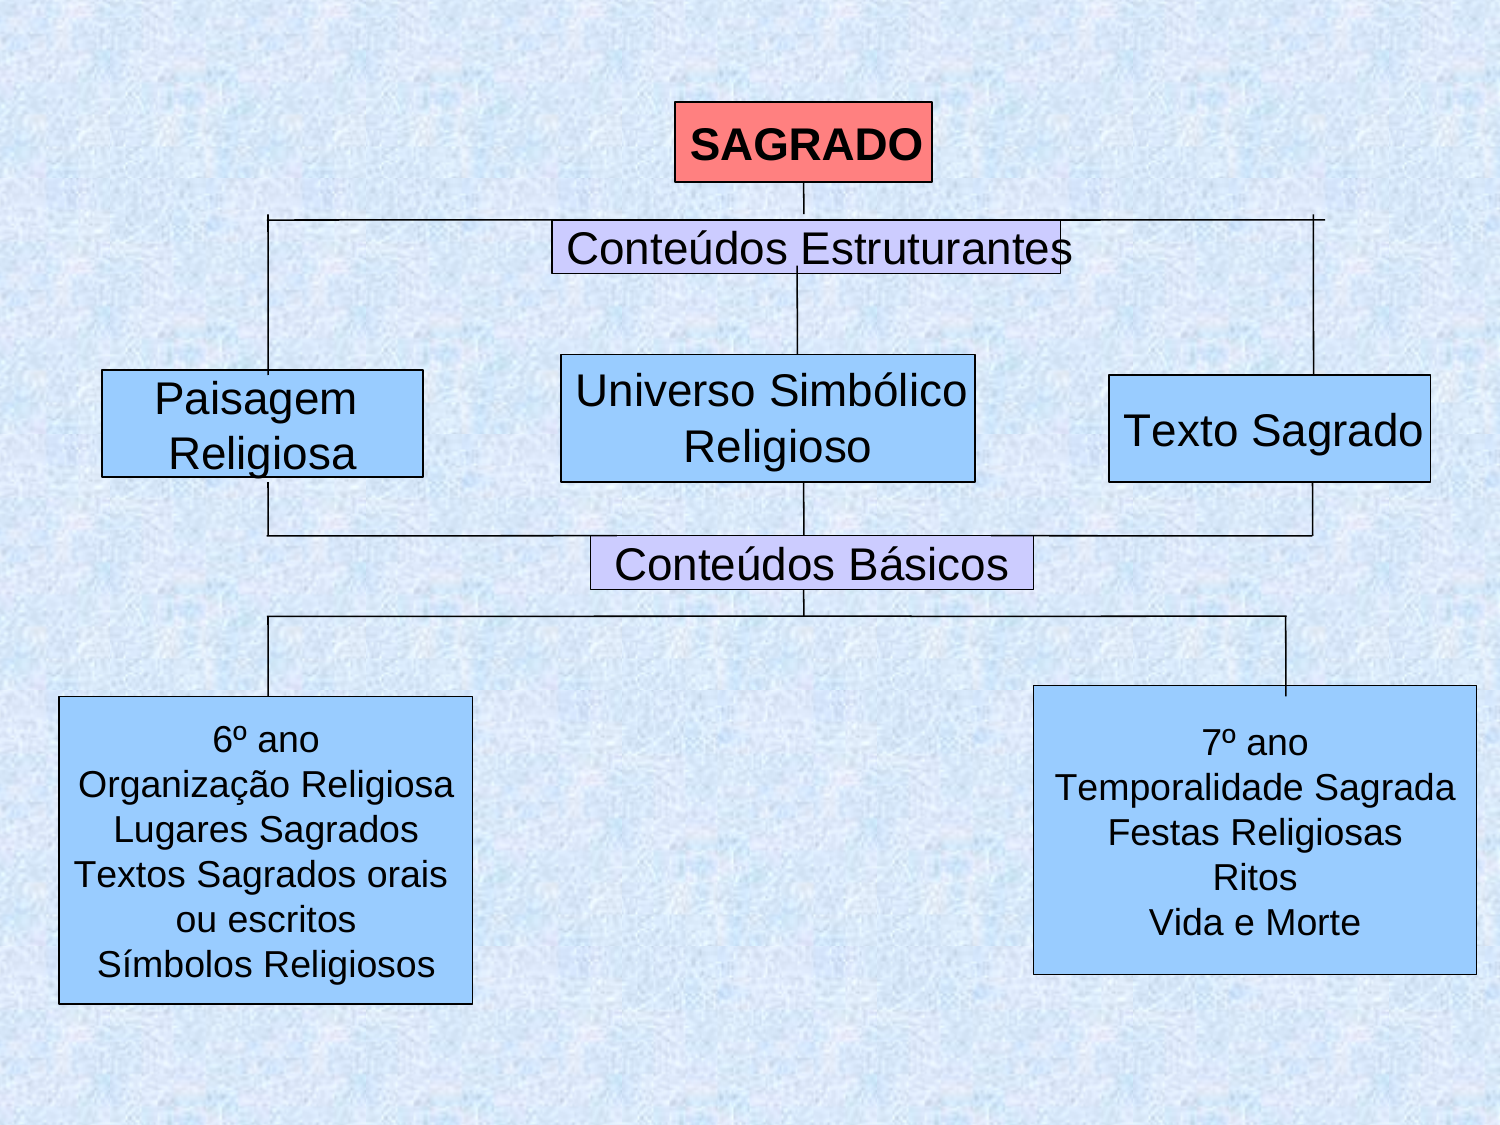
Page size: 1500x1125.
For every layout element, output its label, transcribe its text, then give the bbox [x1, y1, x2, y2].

text_box Conteúdos Básicos [590, 535, 1034, 590]
text_box 7º ano Temporalidade Sagrada Festas Religiosas Ritos Vida e Morte [1033, 685, 1477, 975]
text_box Universo Simbólico Religioso [560, 354, 975, 483]
text_box Paisagem Religiosa [101, 369, 424, 478]
text_box SAGRADO [674, 101, 933, 183]
text_box Conteúdos Estruturantes [551, 219, 1061, 274]
text_box Texto Sagrado [1109, 374, 1431, 483]
text_box 6º ano Organização Religiosa Lugares Sagrados Textos Sagrados orais ou escritos Símbolos Religiosos [58, 696, 473, 1004]
picture [0, 0, 1500, 1125]
